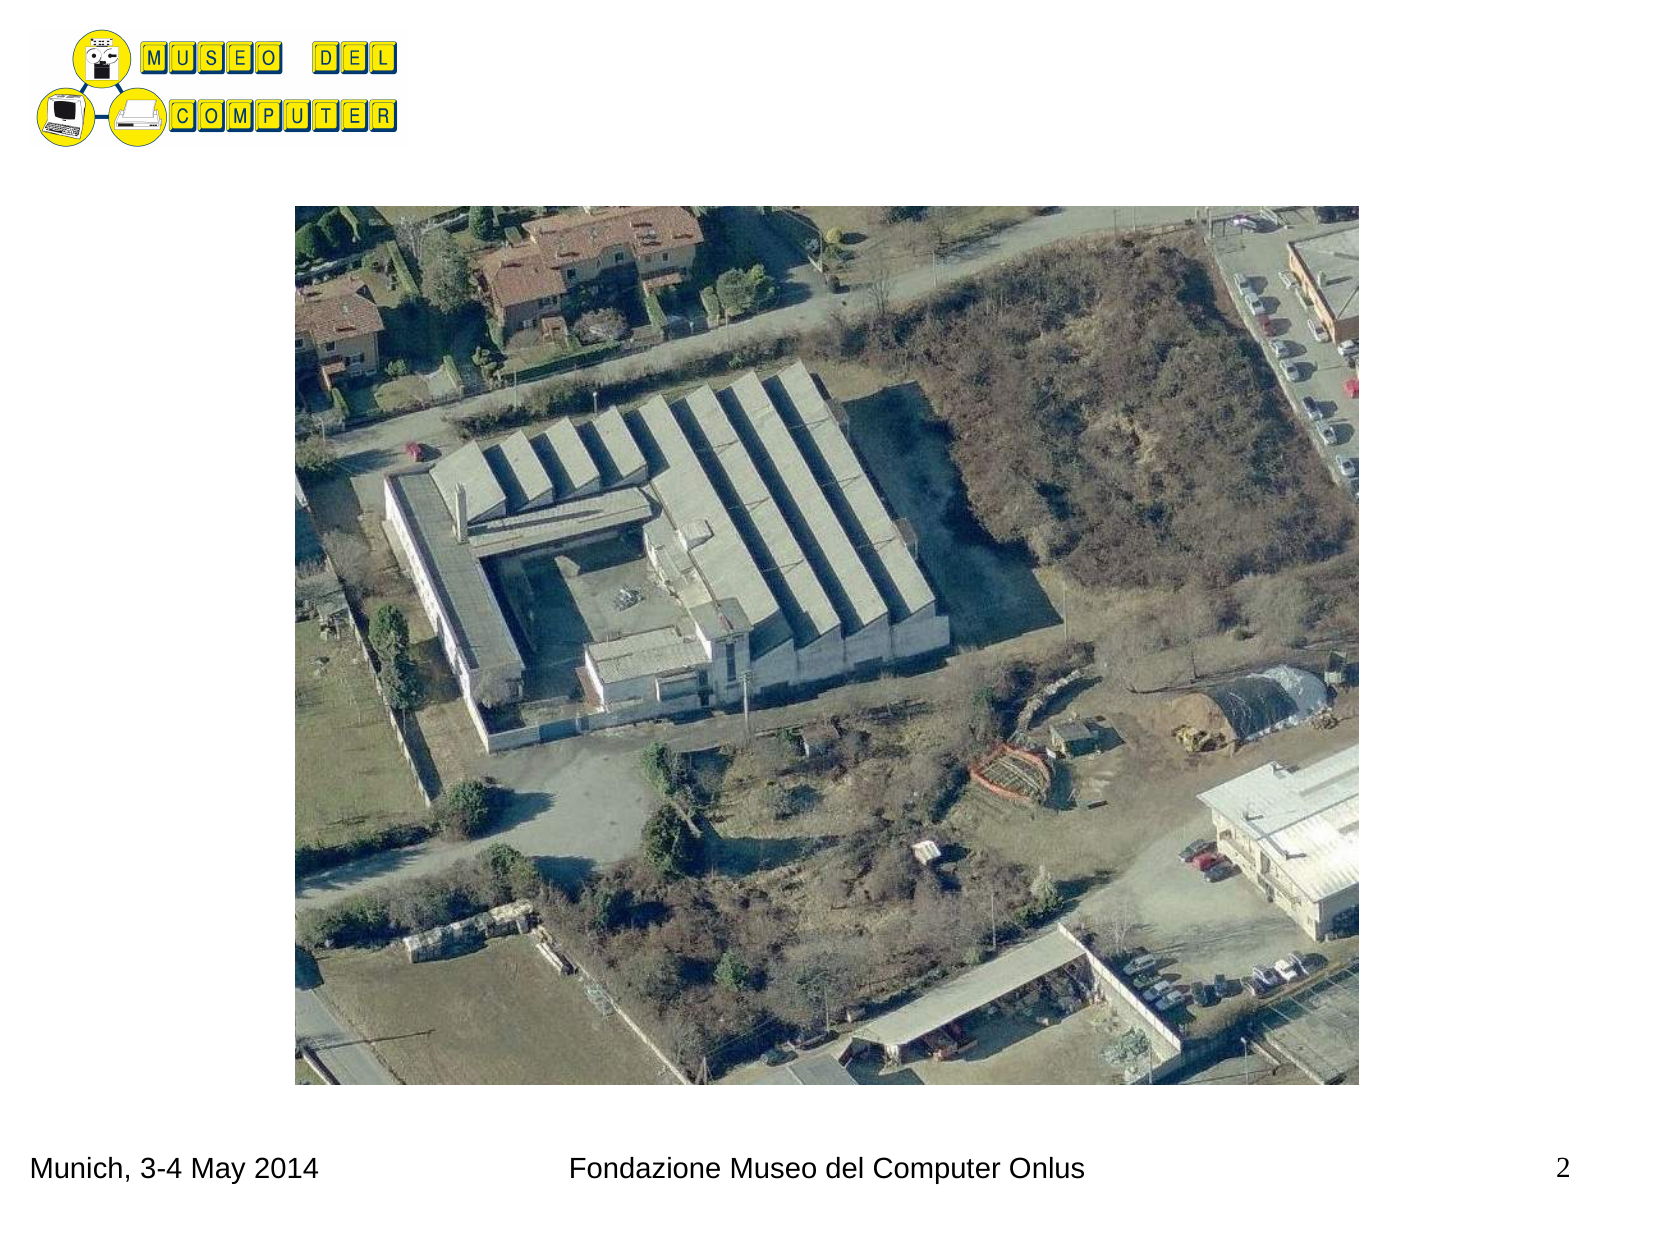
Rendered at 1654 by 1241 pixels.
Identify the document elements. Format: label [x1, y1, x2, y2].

picture [295, 206, 1359, 1085]
picture [29, 28, 409, 148]
